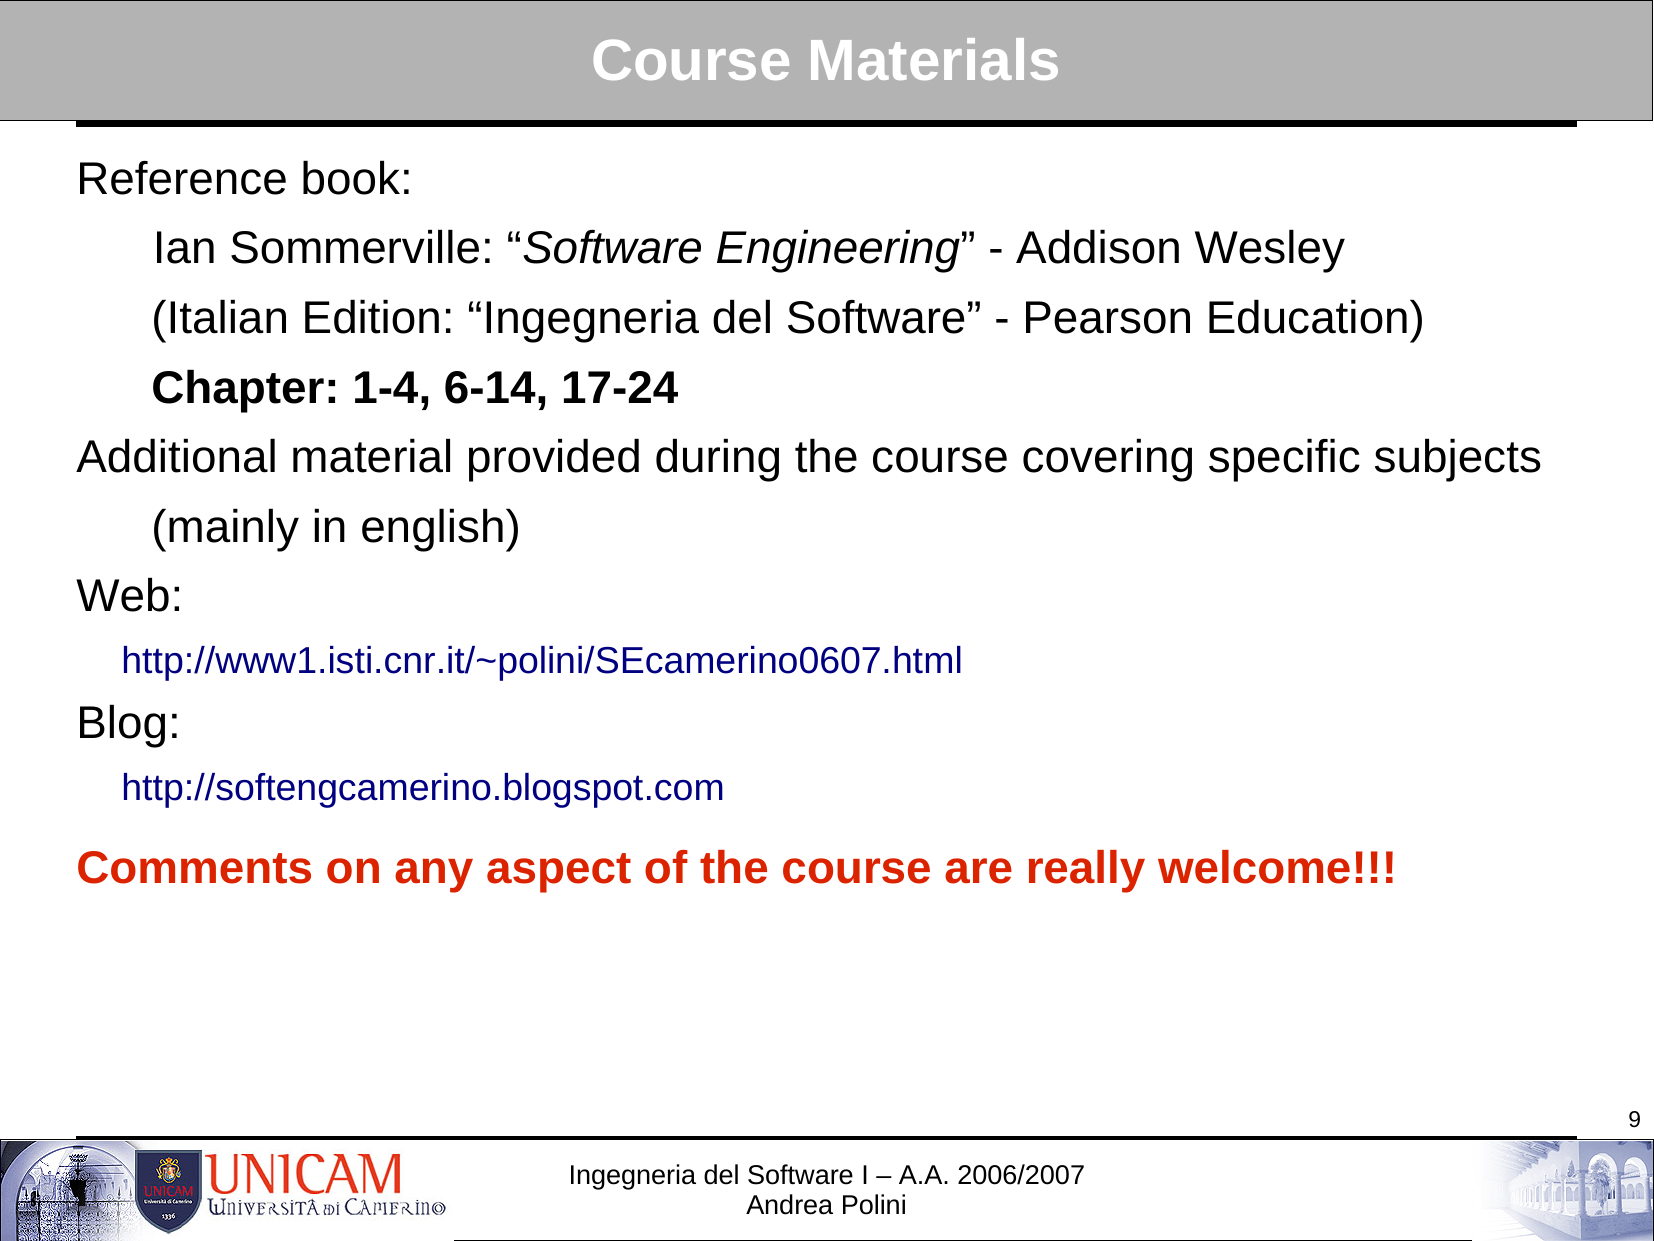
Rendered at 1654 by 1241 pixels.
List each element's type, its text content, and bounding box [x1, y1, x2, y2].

list Reference book: Ian Sommerville: “Software Engineering” - Addison Wesley (Italian Edition: “Ingegneria del Software” - Pearson Education) Chapter: 1-4, 6-14, 17-24 Additional material provided during the course covering specific subjects (mainly in english) Web: http://www1.isti.cnr.it/~polini/SEcamerino0607.html Blog: http://softengcamerino.blogspot.com Comments on any aspect of the course are really welcome!!! [76, 152, 1577, 1098]
picture [0, 1141, 454, 1241]
picture [1472, 1141, 1653, 1241]
title Course Materials [0, 0, 1653, 121]
